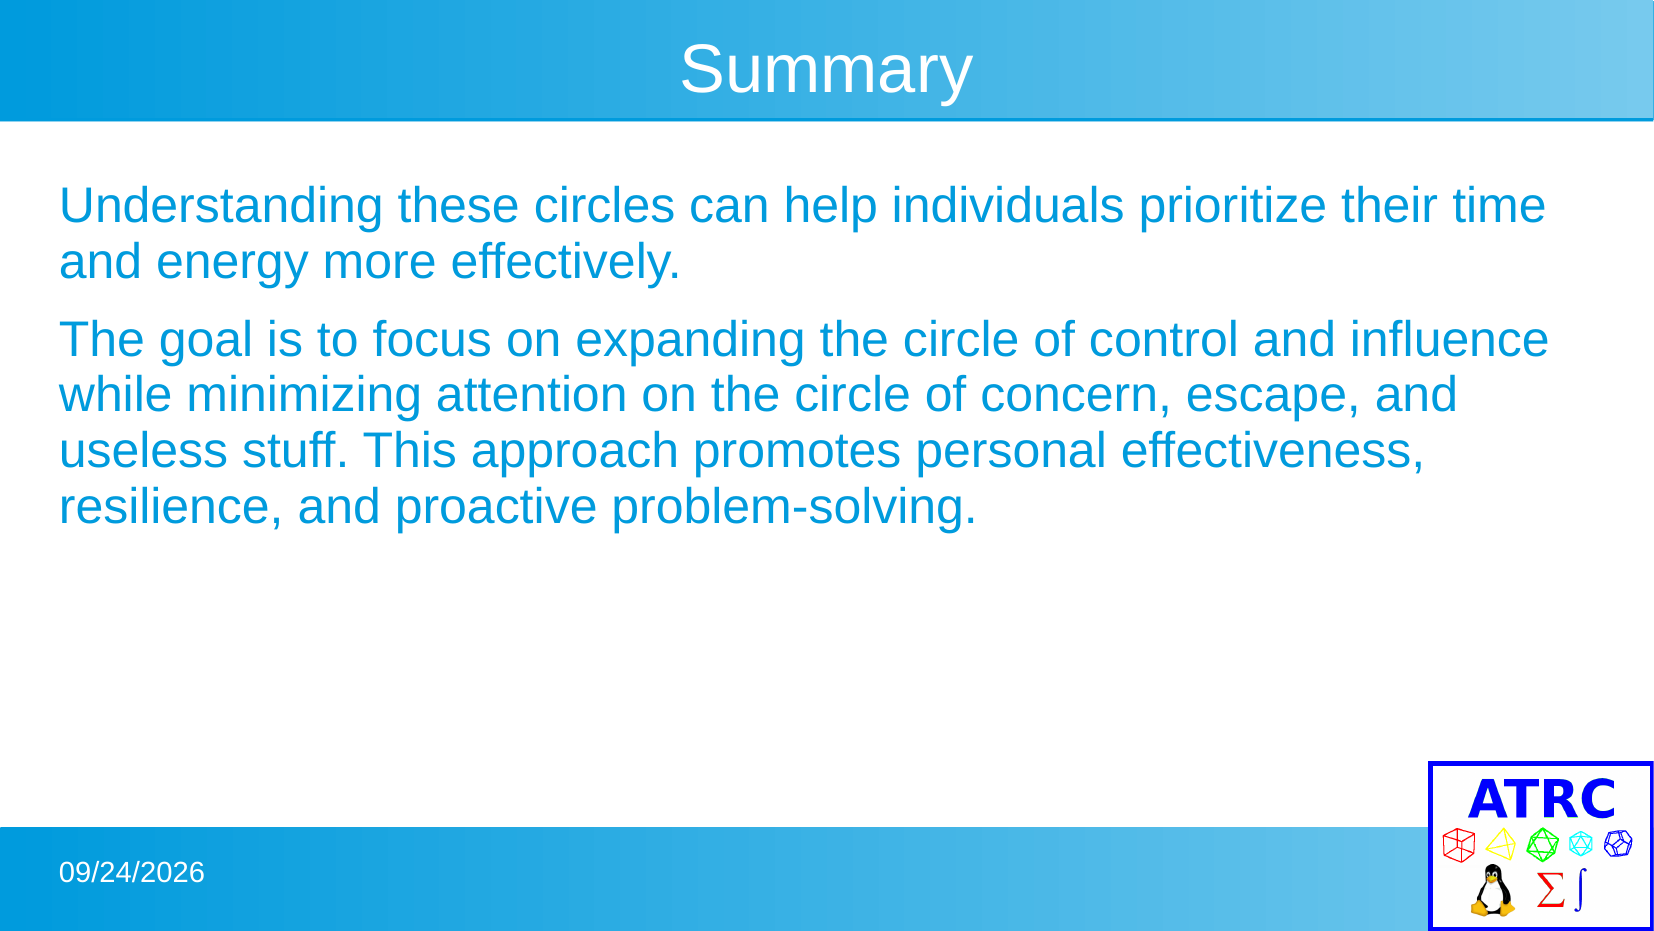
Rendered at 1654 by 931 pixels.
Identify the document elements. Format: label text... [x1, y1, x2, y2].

picture [1428, 761, 1654, 931]
title Summary [59, 29, 1595, 108]
list Understanding these circles can help individuals prioritize their time and energy more effectively. The goal is to focus on expanding the circle of control and influence while minimizing attention on the circle of concern, escape, and useless stuff. This approach promotes personal effectiveness, resilience, and proactive problem-solving. [59, 177, 1595, 768]
